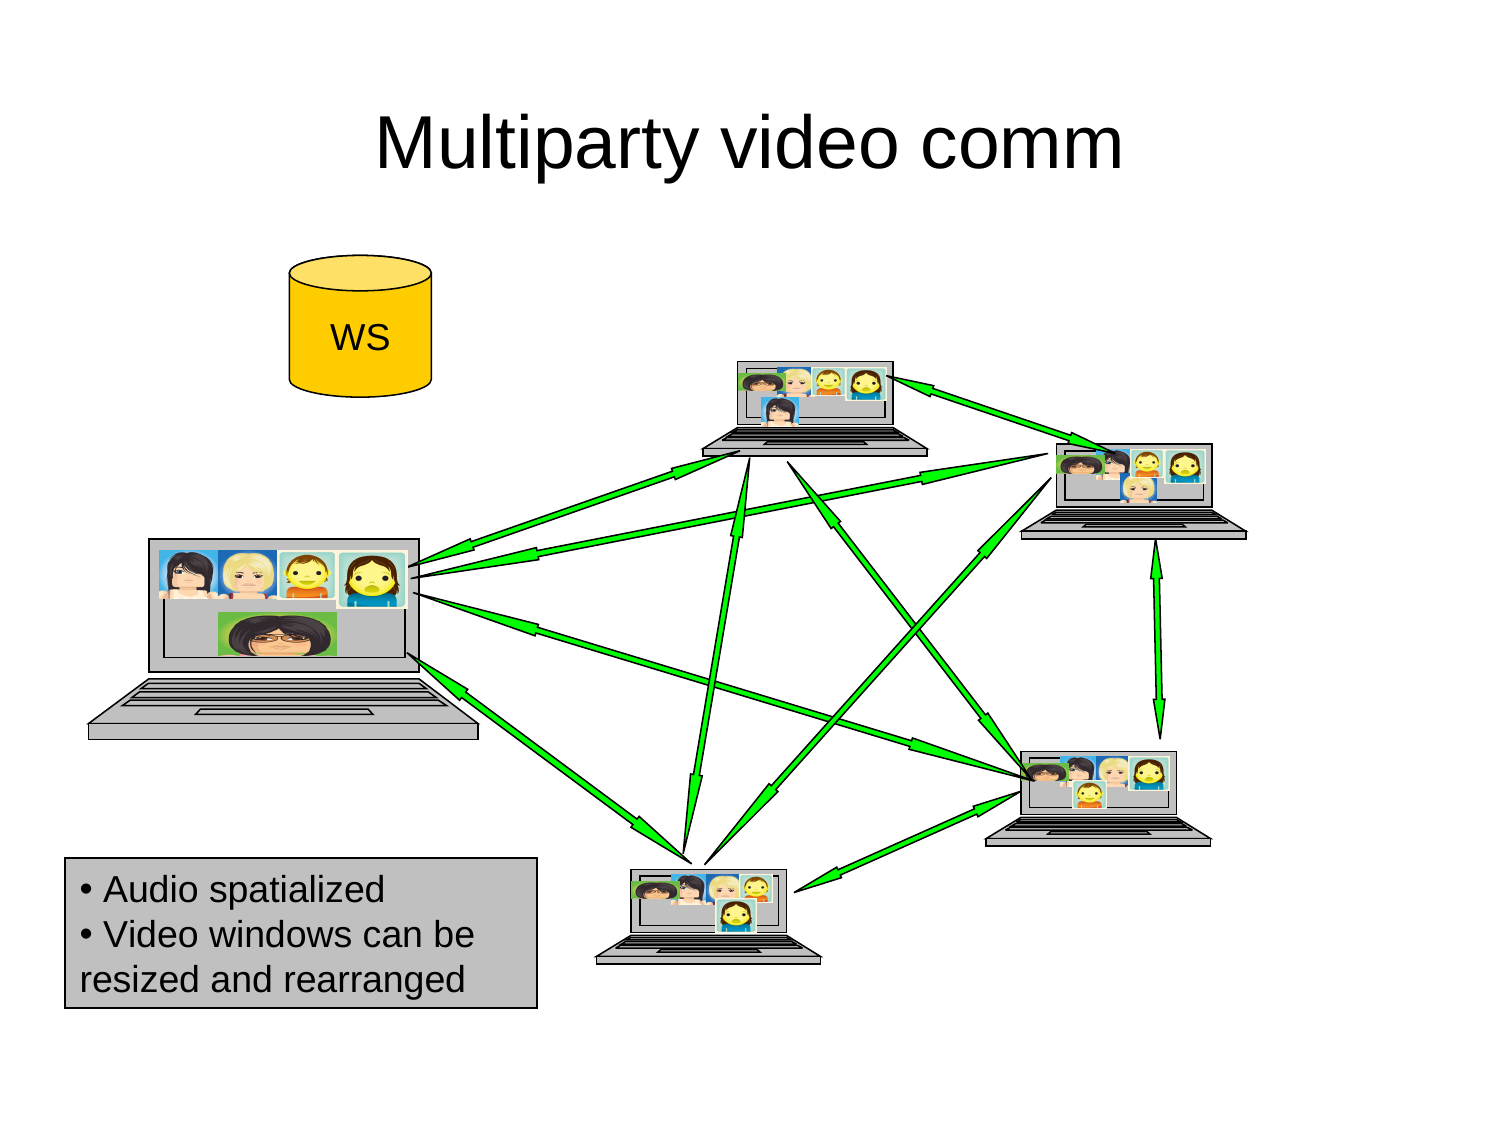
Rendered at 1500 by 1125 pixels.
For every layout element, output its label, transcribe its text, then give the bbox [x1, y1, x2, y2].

text_box [631, 899, 715, 933]
picture [738, 367, 887, 427]
picture [1021, 769, 1030, 779]
text_box [631, 869, 787, 933]
picture [631, 874, 773, 933]
text_box [88, 678, 479, 740]
text_box [596, 935, 821, 965]
picture [159, 550, 408, 609]
text_box [1021, 510, 1246, 740]
text_box [986, 817, 1211, 847]
picture [218, 612, 337, 656]
text_box [737, 361, 1212, 508]
title Multiparty video comm [75, 45, 1426, 233]
text_box Audio spatialized Video windows can be resized and rearranged [64, 857, 538, 1009]
picture [1056, 449, 1206, 503]
text_box [149, 427, 1177, 893]
picture [1022, 756, 1170, 809]
text_box WS [289, 274, 432, 398]
